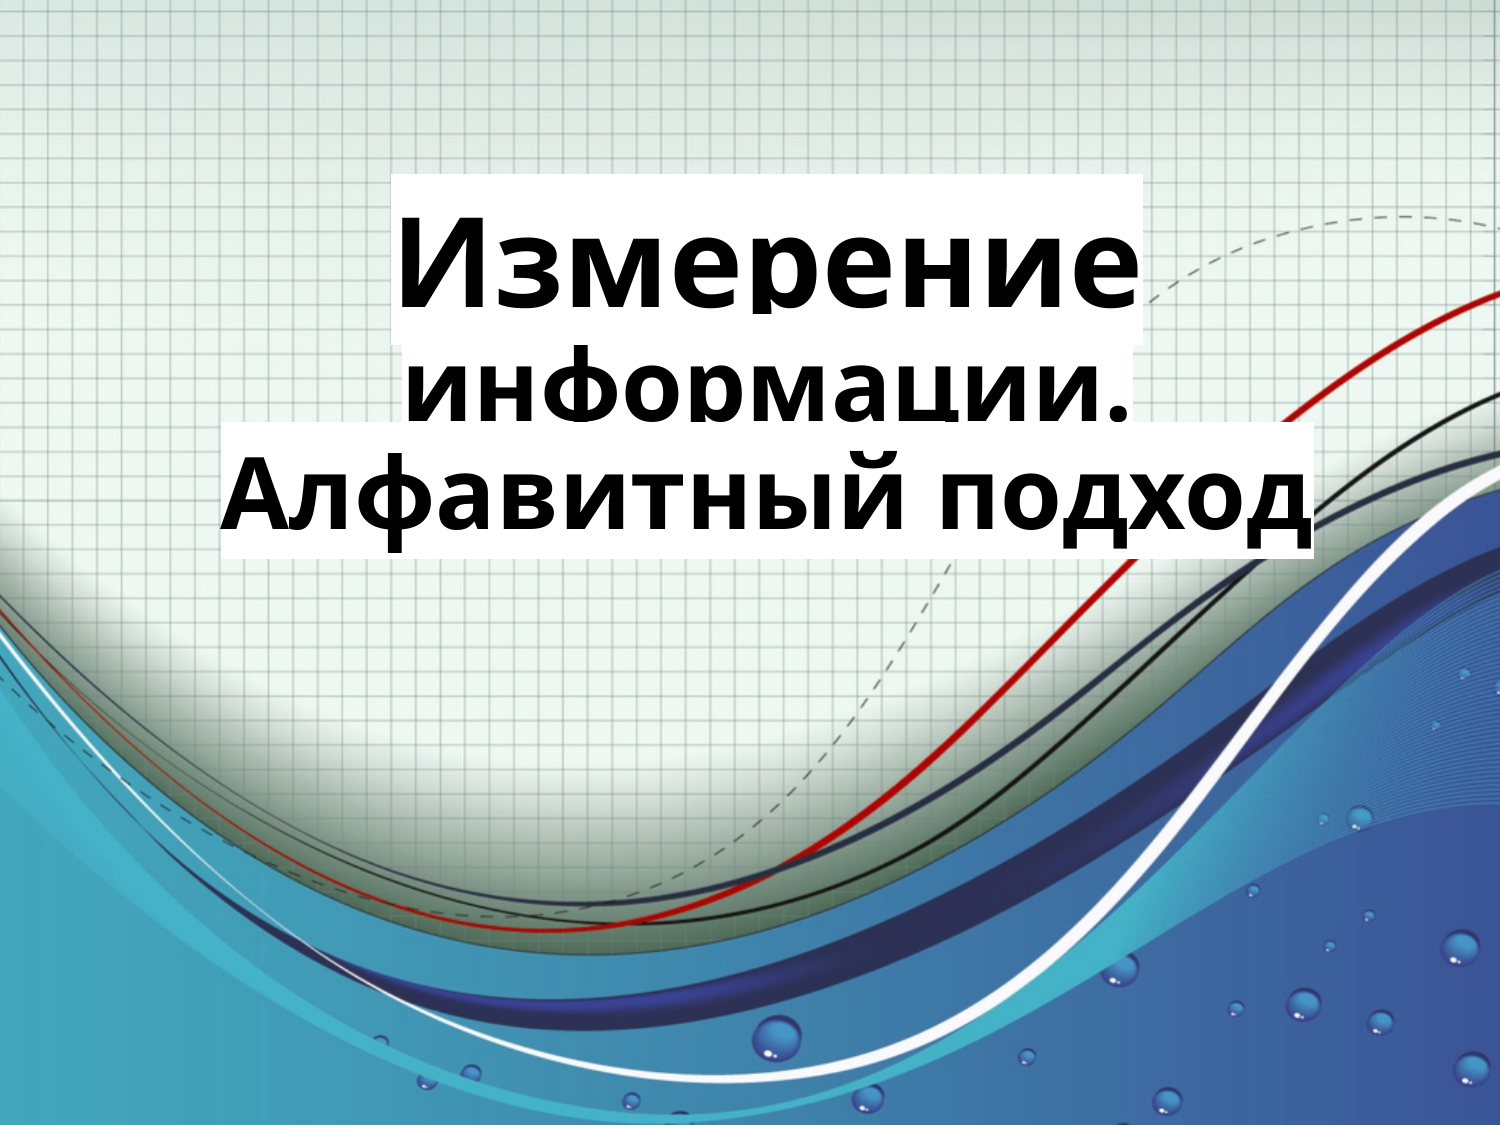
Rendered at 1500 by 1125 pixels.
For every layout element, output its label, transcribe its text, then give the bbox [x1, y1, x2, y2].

picture [0, 0, 1500, 1125]
title Измерение информации. Алфавитный подход [129, 336, 1405, 559]
